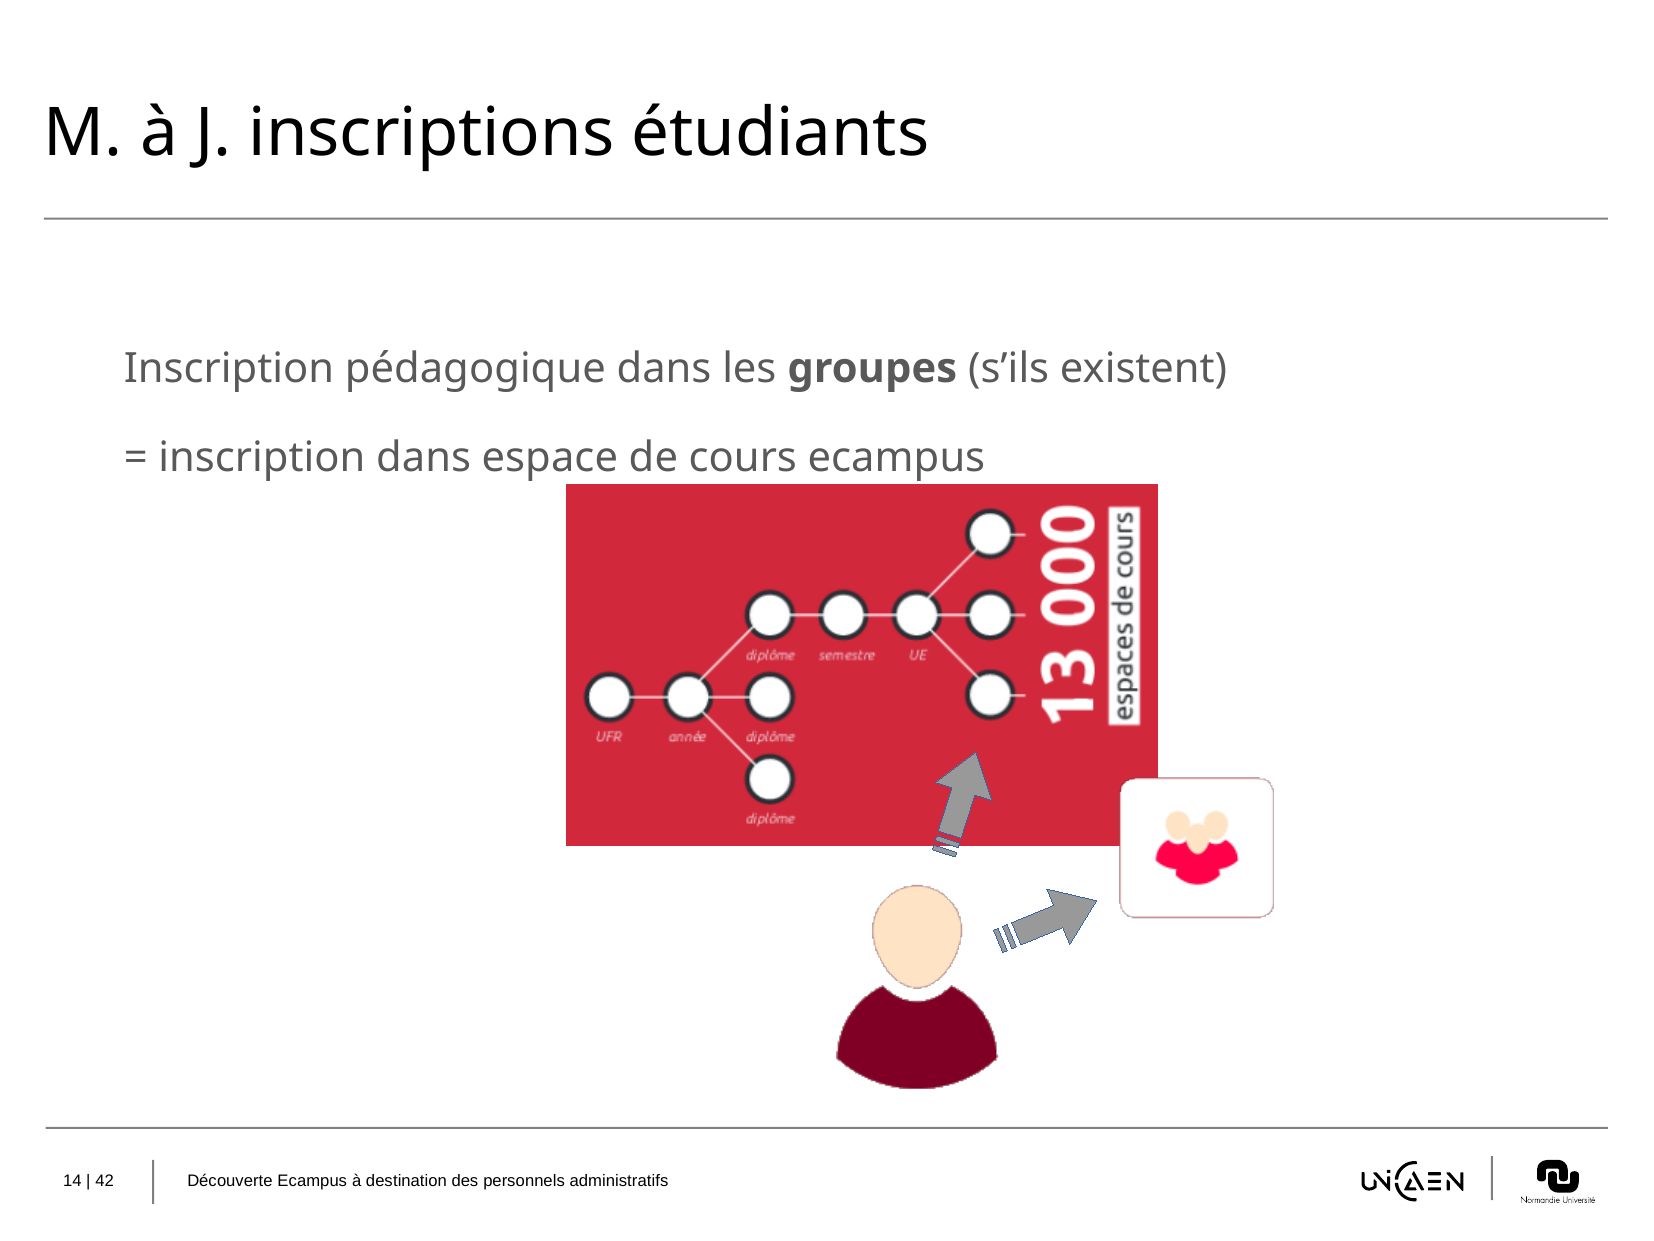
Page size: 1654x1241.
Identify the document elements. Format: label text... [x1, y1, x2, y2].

list Inscription pédagogique dans les groupes (s’ils existent) = inscription dans espace de cours ecampus [123, 248, 1608, 1113]
title M. à J. inscriptions étudiants [43, 65, 1608, 193]
picture [810, 862, 1028, 1100]
text_box [1011, 889, 1097, 945]
text_box [1002, 924, 1017, 949]
text_box [993, 928, 1008, 953]
text_box [935, 751, 993, 839]
text_box [932, 844, 957, 857]
text_box [935, 835, 960, 848]
picture [566, 484, 1288, 934]
